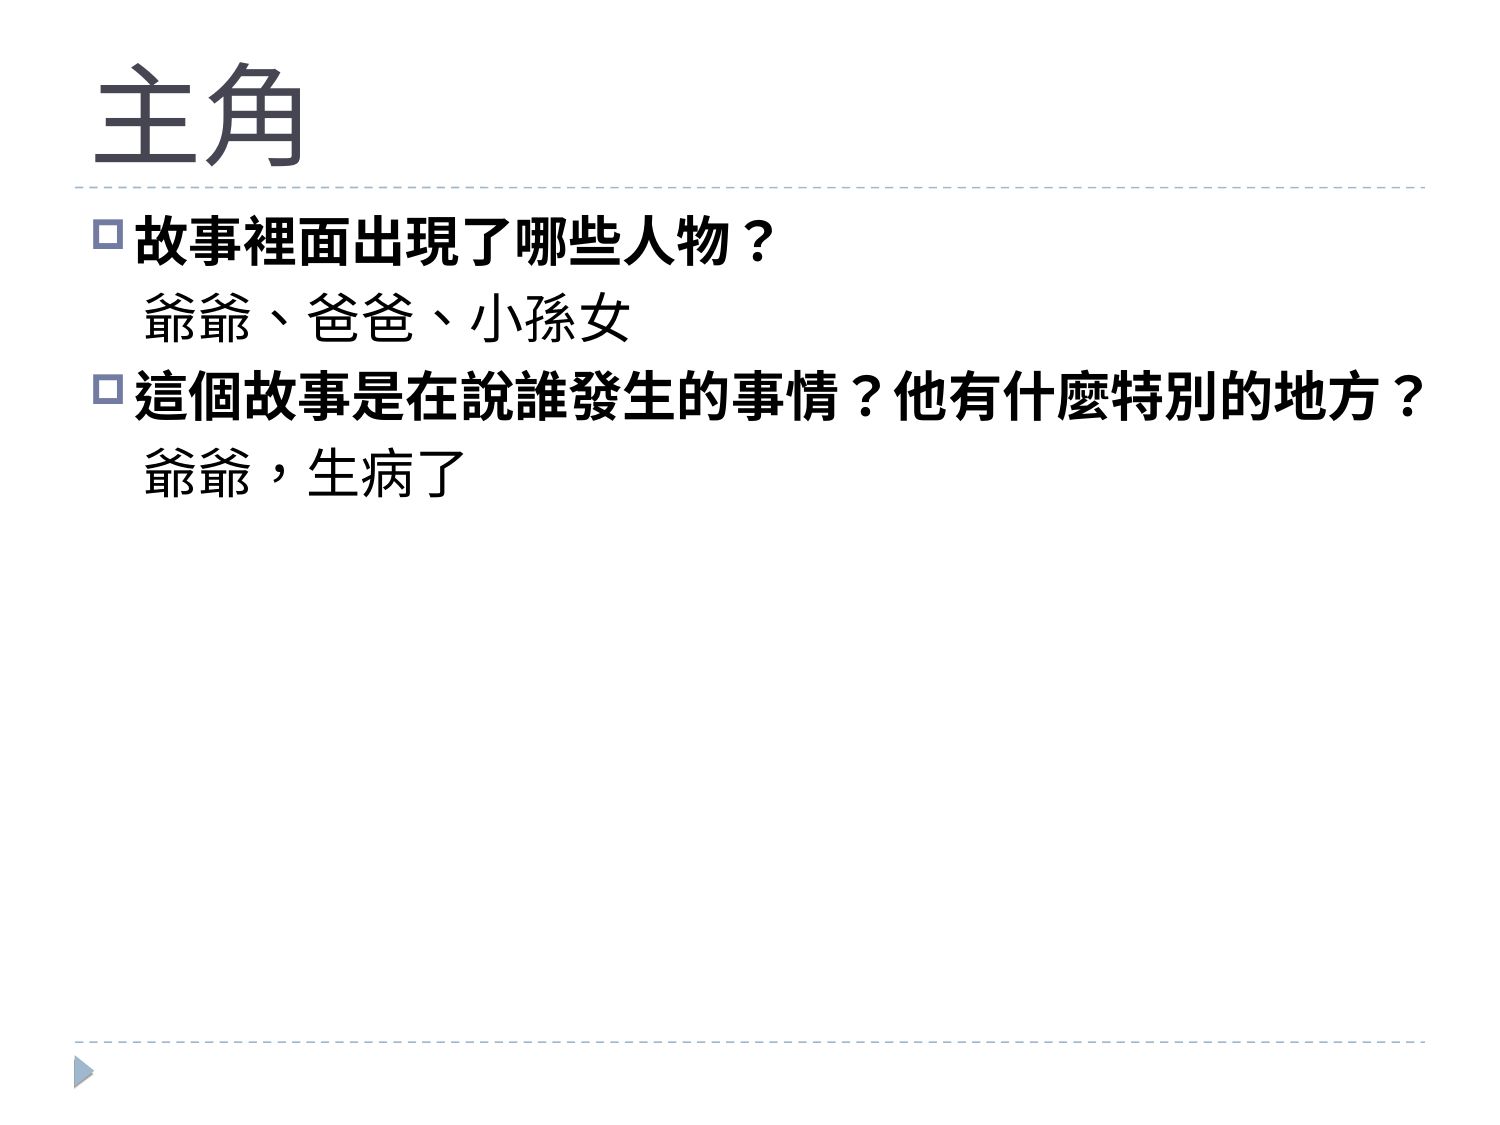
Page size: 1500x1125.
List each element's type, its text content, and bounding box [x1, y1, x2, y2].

list 故事裡面出現了哪些人物？ 爺爺、爸爸、小孫女 這個故事是在說誰發生的事情？他有什麼特別的地方？ 爺爺，生病了 [75, 200, 1425, 1010]
title 主角 [75, 24, 1425, 188]
